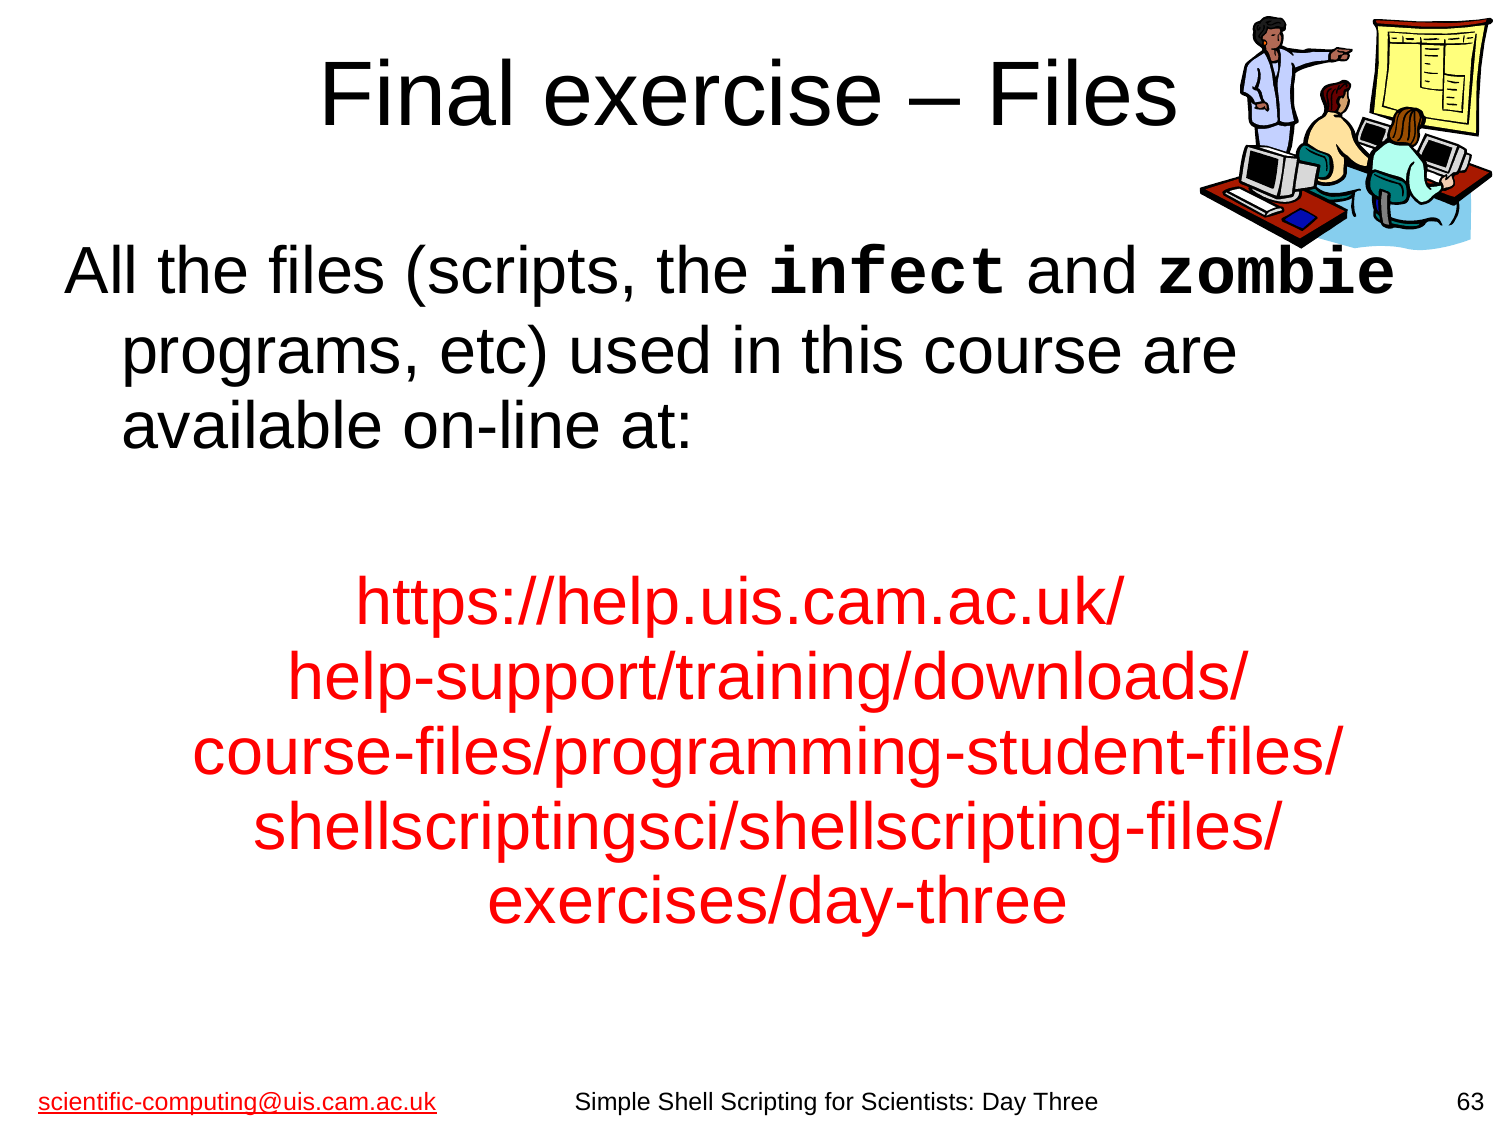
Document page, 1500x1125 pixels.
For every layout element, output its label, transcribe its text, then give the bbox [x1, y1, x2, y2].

text_box [1199, 17, 1493, 246]
list All the files (scripts, the infect and zombie programs, etc) used in this course are available on-line at: https://help.uis.cam.ac.uk/ help-support/training/downloads/ course-files/programming-student-files/ shellscriptingsci/shellscripting-files/ exercises/day-three [50, 224, 1450, 952]
text_box [1252, 16, 1287, 35]
title Final exercise – Files [112, 35, 1388, 154]
